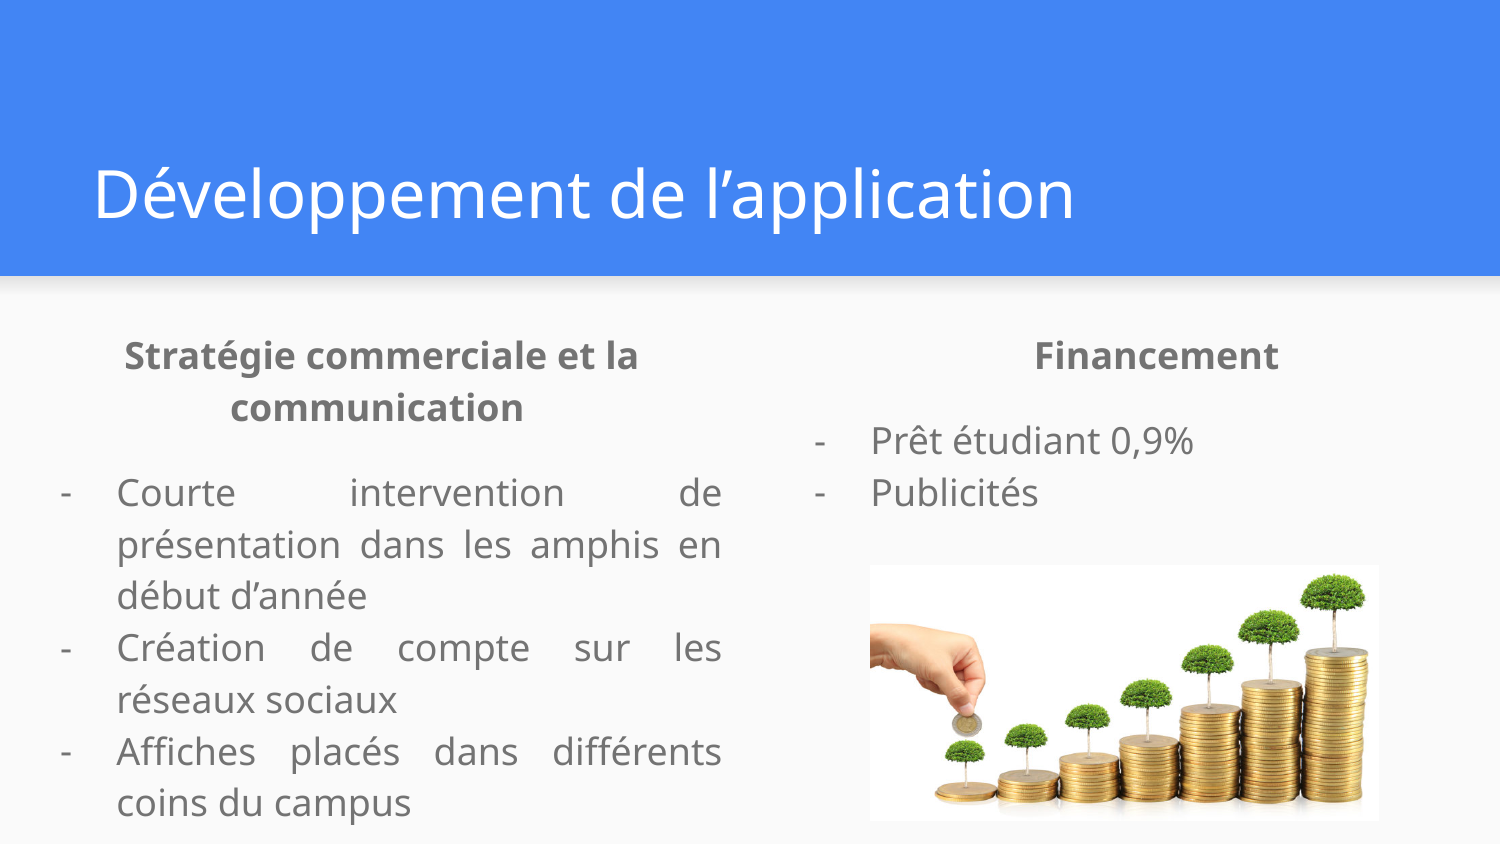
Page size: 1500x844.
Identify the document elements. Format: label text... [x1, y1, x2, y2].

title Développement de l’application [77, 121, 1427, 248]
list Stratégie commerciale et la communication Courte intervention de présentation dans les amphis en début d’année Création de compte sur les réseaux sociaux Affiches placés dans différents coins du campus [26, 310, 738, 755]
list Financement Prêt étudiant 0,9% Publicités [780, 310, 1468, 755]
picture [870, 565, 1379, 821]
